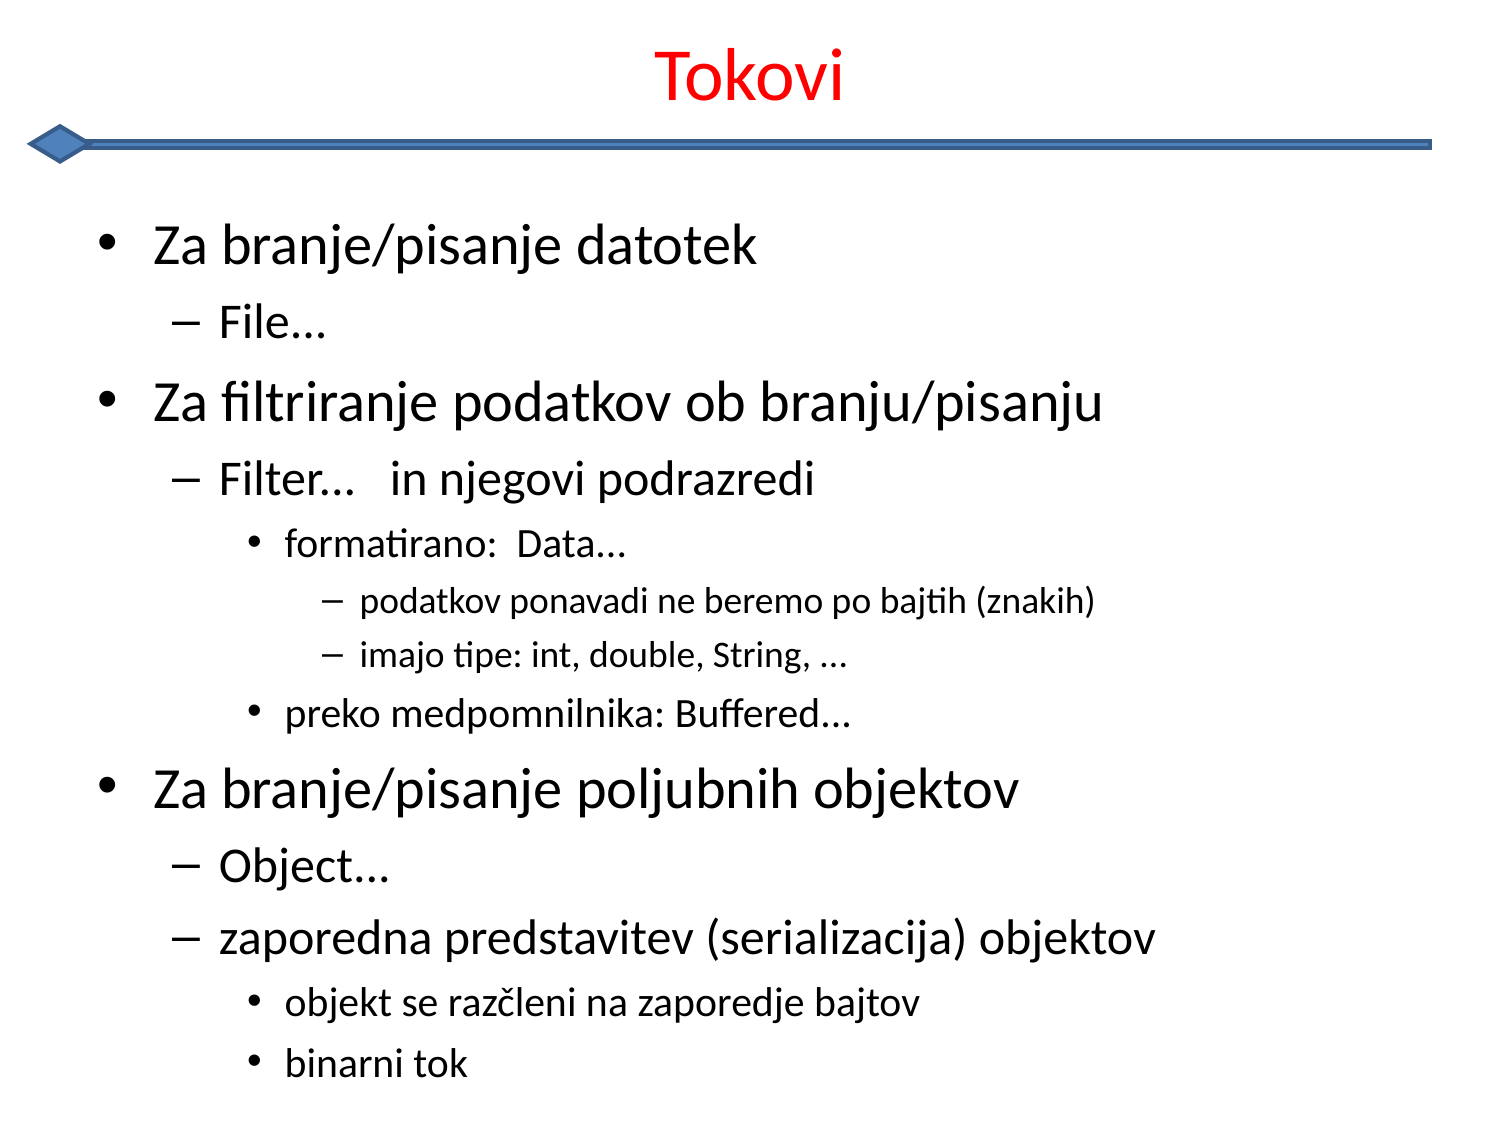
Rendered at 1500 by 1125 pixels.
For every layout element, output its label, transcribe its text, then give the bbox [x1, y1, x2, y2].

title Tokovi [0, 0, 1500, 141]
list Za branje/pisanje datotek File... Za filtriranje podatkov ob branju/pisanju Filter... in njegovi podrazredi formatirano: Data... podatkov ponavadi ne beremo po bajtih (znakih) imajo tipe: int, double, String, ... preko medpomnilnika: Buffered... Za branje/pisanje poljubnih objektov Object... zaporedna predstavitev (serializacija) objektov objekt se razčleni na zaporedje bajtov binarni tok [82, 199, 1433, 1094]
